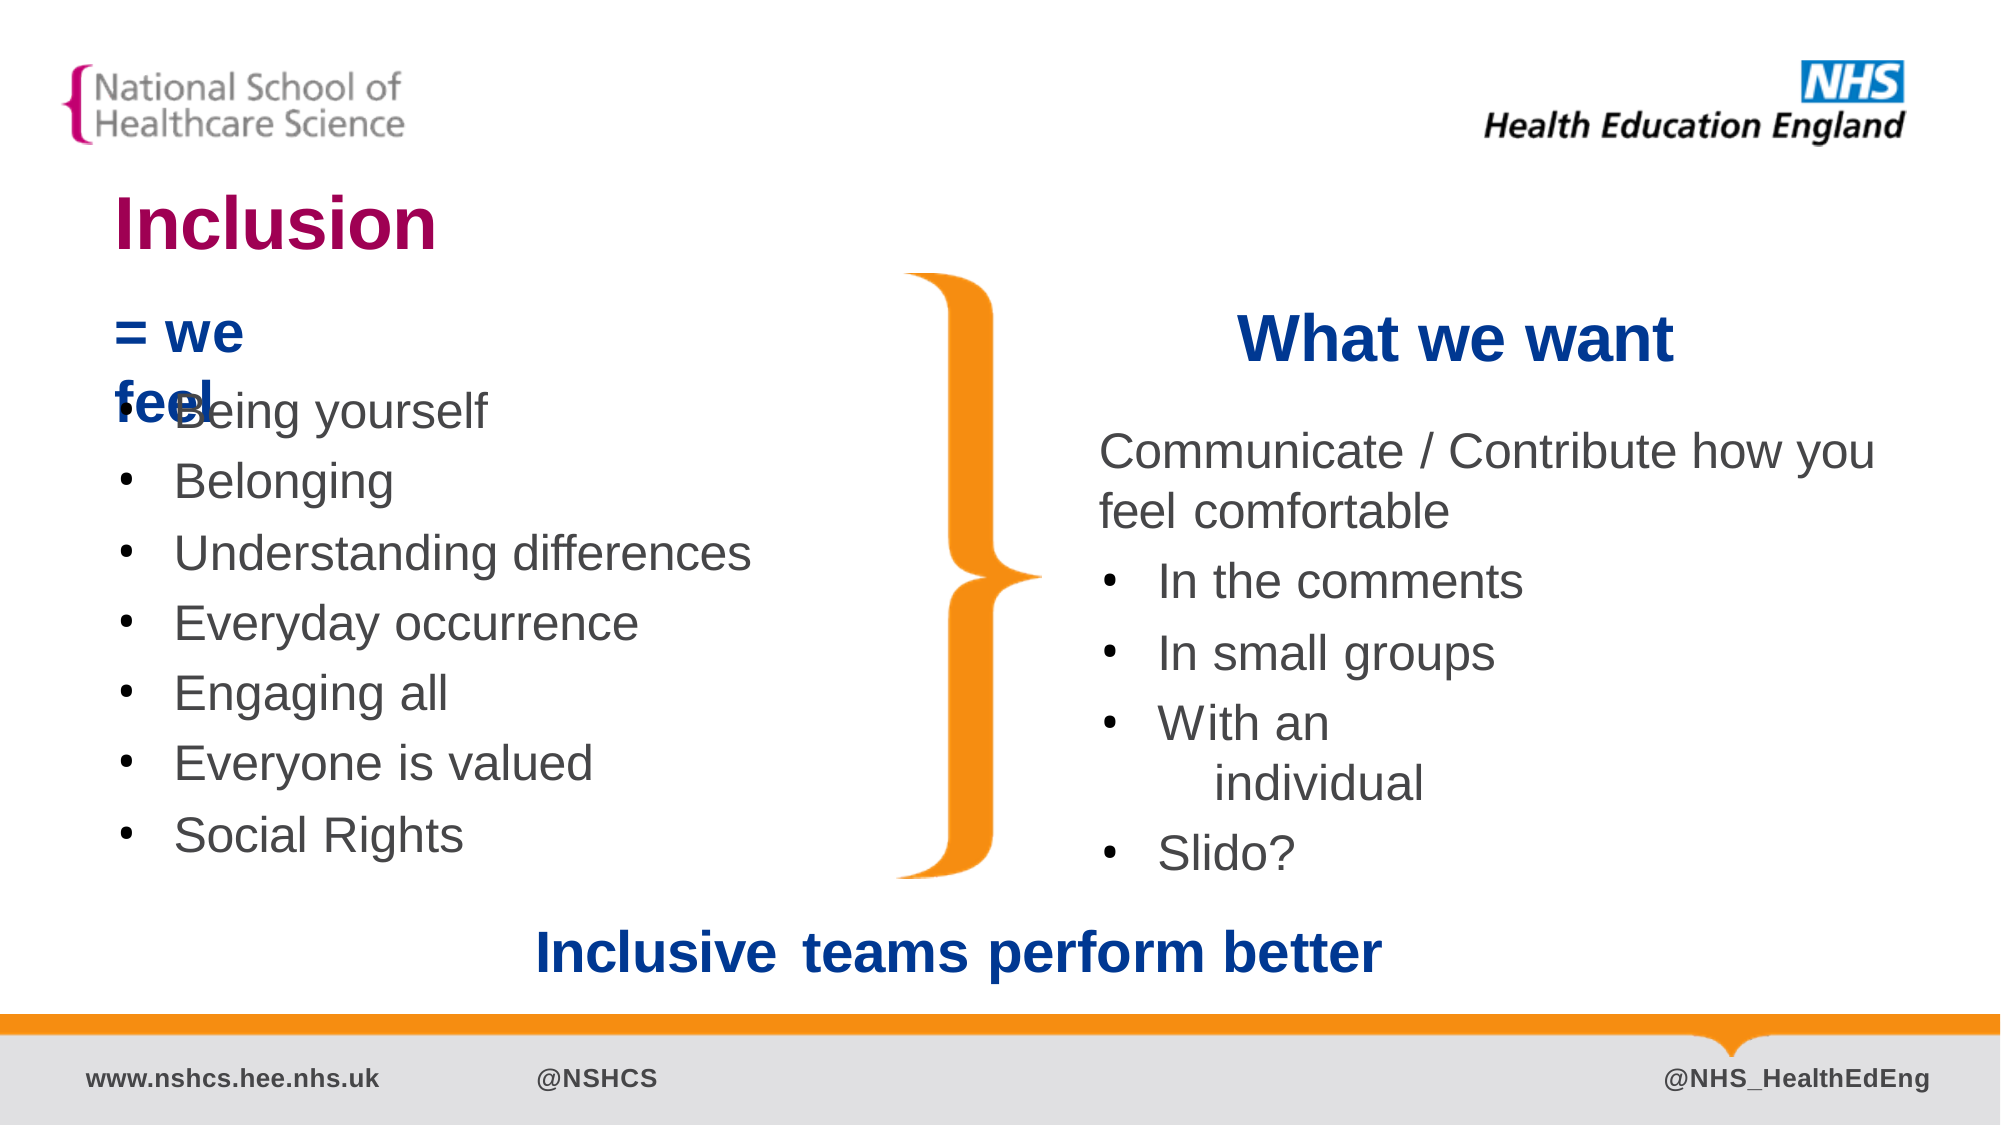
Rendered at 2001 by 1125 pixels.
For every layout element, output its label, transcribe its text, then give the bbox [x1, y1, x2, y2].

text_box In the comments In small groups With an individual Slido? [1096, 534, 1552, 823]
text_box = we feel [113, 292, 362, 366]
text_box Inclusive teams perform better [533, 911, 1388, 987]
text_box @NSHCS [534, 1058, 662, 1095]
text_box What we want Communicate / Contribute how you feel comfortable [1096, 292, 1880, 541]
title Inclusion [113, 172, 442, 267]
text_box @NHS_HealthEdEng [1661, 1058, 1934, 1095]
text_box Being yourself Belonging Understanding differences Everyday occurrence Engaging all Everyone is valued Social Rights [113, 366, 756, 865]
picture [896, 273, 1042, 879]
text_box www.nshcs.hee.nhs.uk [83, 1058, 385, 1095]
